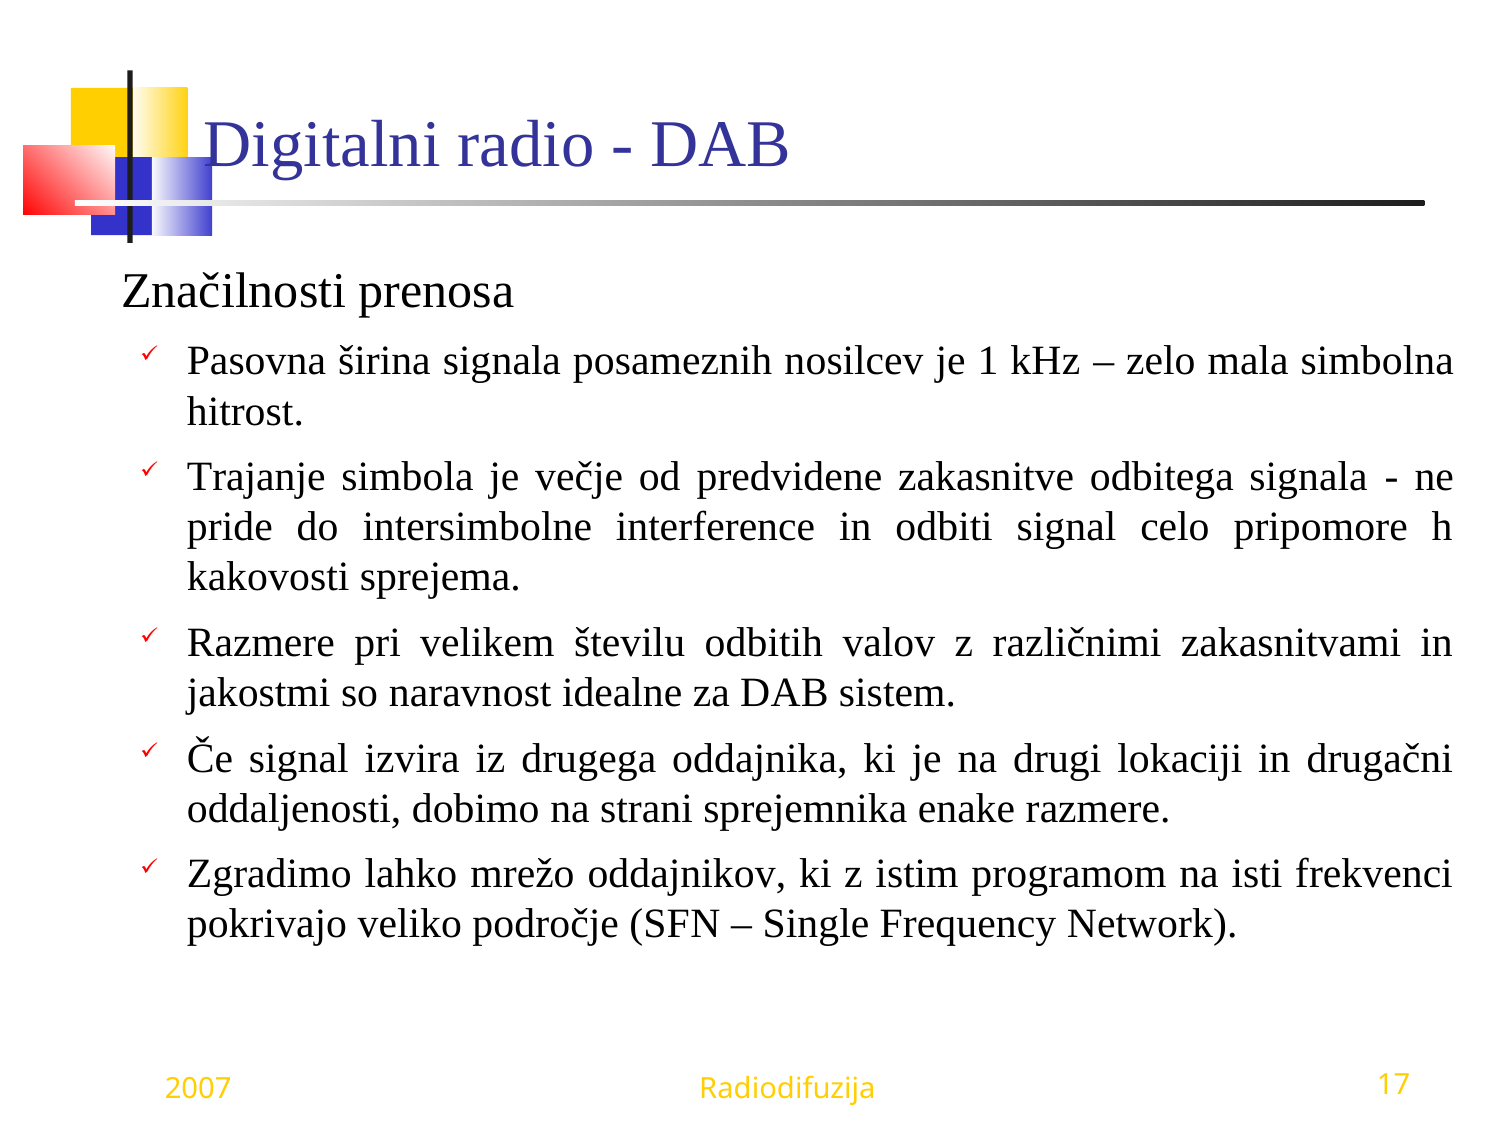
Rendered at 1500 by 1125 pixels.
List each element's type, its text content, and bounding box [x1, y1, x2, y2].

title Digitalni radio - DAB [188, 92, 1468, 188]
text_box 2007 [150, 1037, 463, 1113]
list Značilnosti prenosa Pasovna širina signala posameznih nosilcev je 1 kHz – zelo mala simbolna hitrost. Trajanje simbola je večje od predvidene zakasnitve odbitega signala - ne pride do intersimbolne interference in odbiti signal celo pripomore h kakovosti sprejema. Razmere pri velikem številu odbitih valov z različnimi zakasnitvami in jakostmi so naravnost idealne za DAB sistem. Če signal izvira iz drugega oddajnika, ki je na drugi lokaciji in drugačni oddaljenosti, dobimo na strani sprejemnika enake razmere. Zgradimo lahko mrežo oddajnikov, ki z istim programom na isti frekvenci pokrivajo veliko področje (SFN – Single Frequency Network). [50, 249, 1469, 1007]
text_box <number> [1112, 1037, 1426, 1113]
text_box Radiodifuzija [549, 1037, 1026, 1113]
